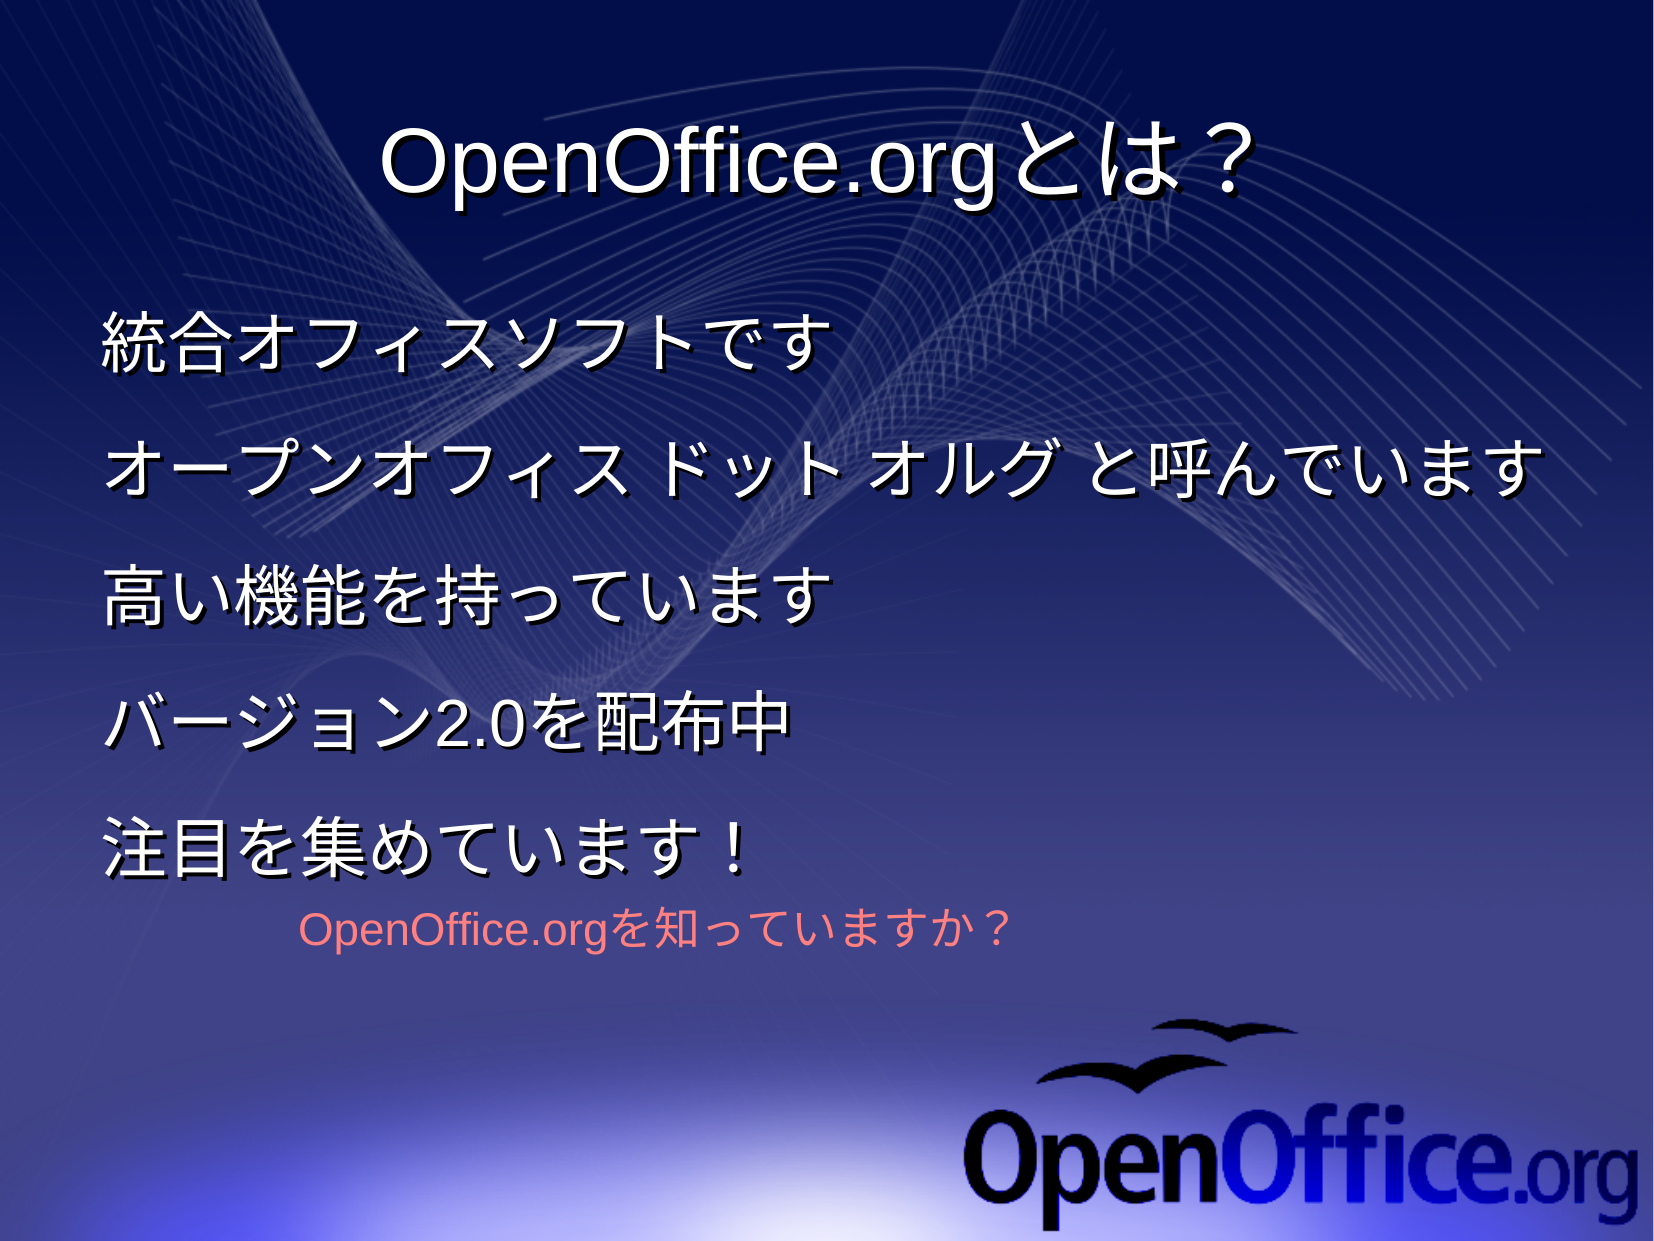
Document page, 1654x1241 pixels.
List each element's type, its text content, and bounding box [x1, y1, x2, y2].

title OpenOffice.orgとは？ [82, 49, 1571, 257]
picture [0, 0, 1654, 1241]
list 統合オフィスソフトです オープンオフィス ドット オルグ と呼んでいます 高い機能を持っています バージョン2.0を配布中 注目を集めています！ [82, 290, 1571, 1109]
text_box OpenOffice.orgを知っていますか？ [265, 884, 1388, 975]
